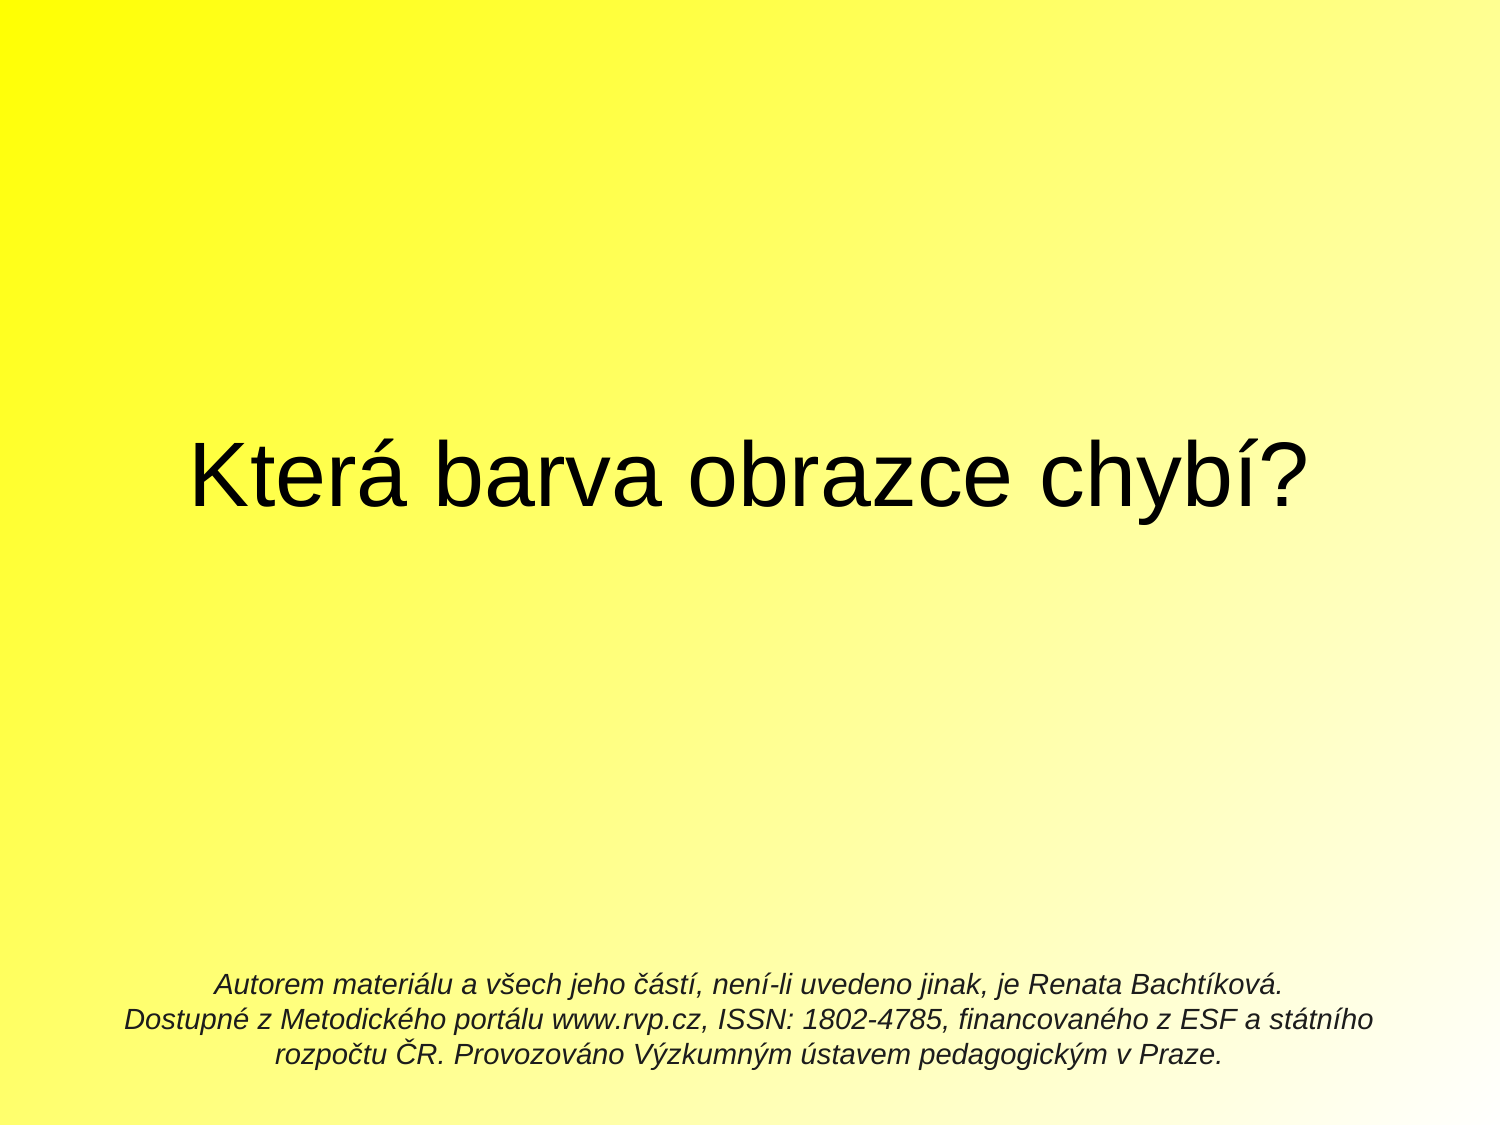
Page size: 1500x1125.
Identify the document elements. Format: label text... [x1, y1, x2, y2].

text_box Autorem materiálu a všech jeho částí, není-li uvedeno jinak, je Renata Bachtíková. Dostupné z Metodického portálu www.rvp.cz, ISSN: 1802-4785, financovaného z ESF a státního rozpočtu ČR. Provozováno Výzkumným ústavem pedagogickým v Praze. [37, 957, 1463, 1113]
title Která barva obrazce chybí? [112, 349, 1388, 591]
